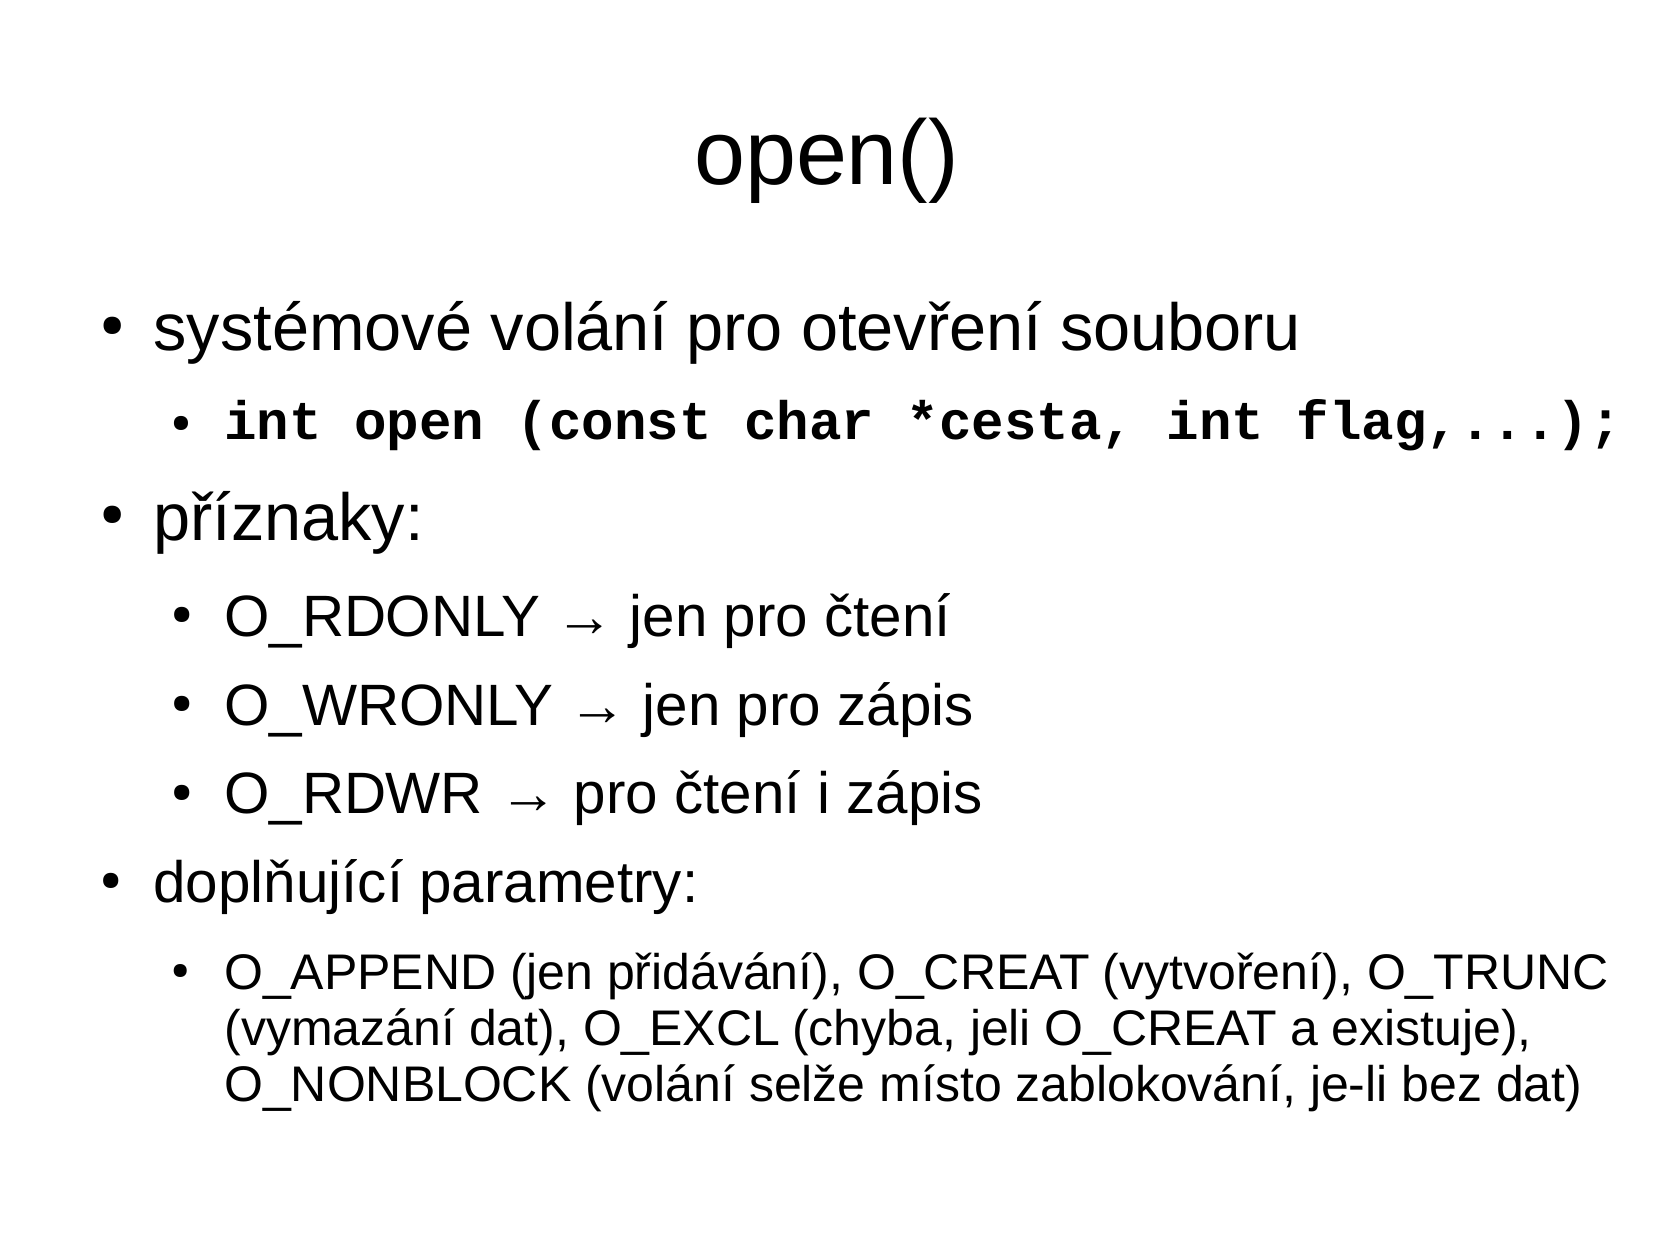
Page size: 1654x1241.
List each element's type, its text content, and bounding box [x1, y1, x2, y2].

title open() [82, 56, 1571, 250]
list systémové volání pro otevření souboru int open (const char *cesta, int flag,...); příznaky: O_RDONLY → jen pro čtení O_WRONLY → jen pro zápis O_RDWR → pro čtení i zápis doplňující parametry: O_APPEND (jen přidávání), O_CREAT (vytvoření), O_TRUNC (vymazání dat), O_EXCL (chyba, jeli O_CREAT a existuje), O_NONBLOCK (volání selže místo zablokování, je-li bez dat) [82, 290, 1625, 1112]
